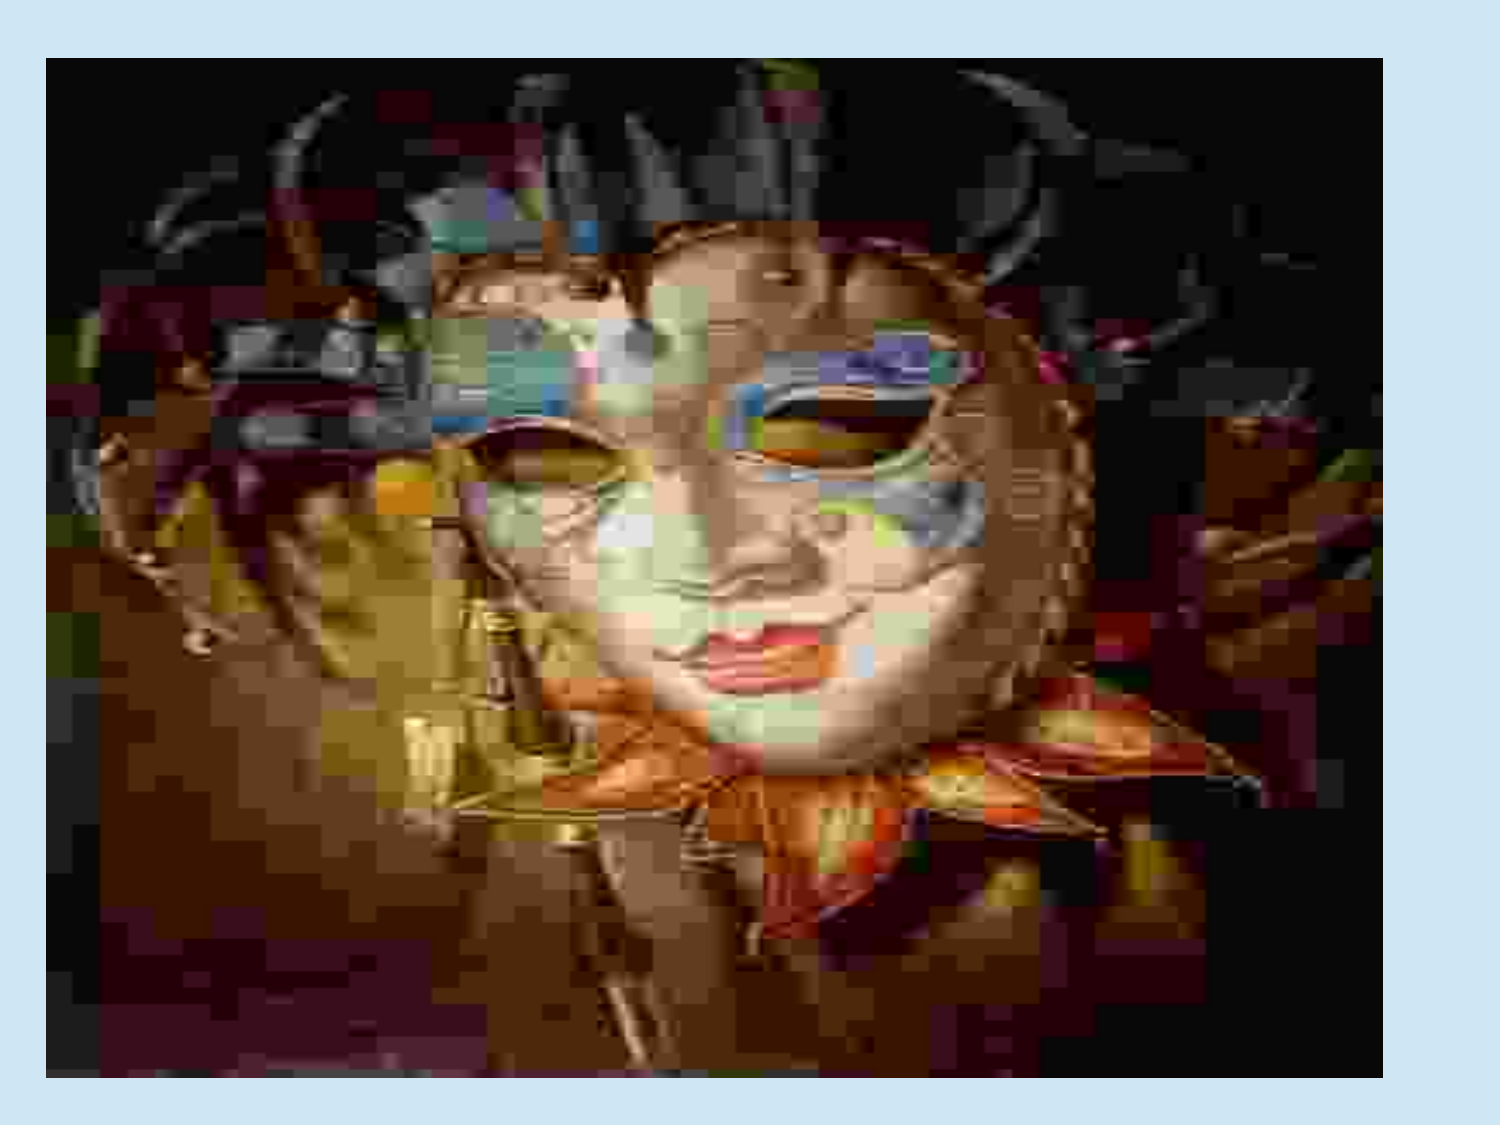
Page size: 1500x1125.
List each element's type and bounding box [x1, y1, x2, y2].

picture [46, 58, 1383, 1079]
